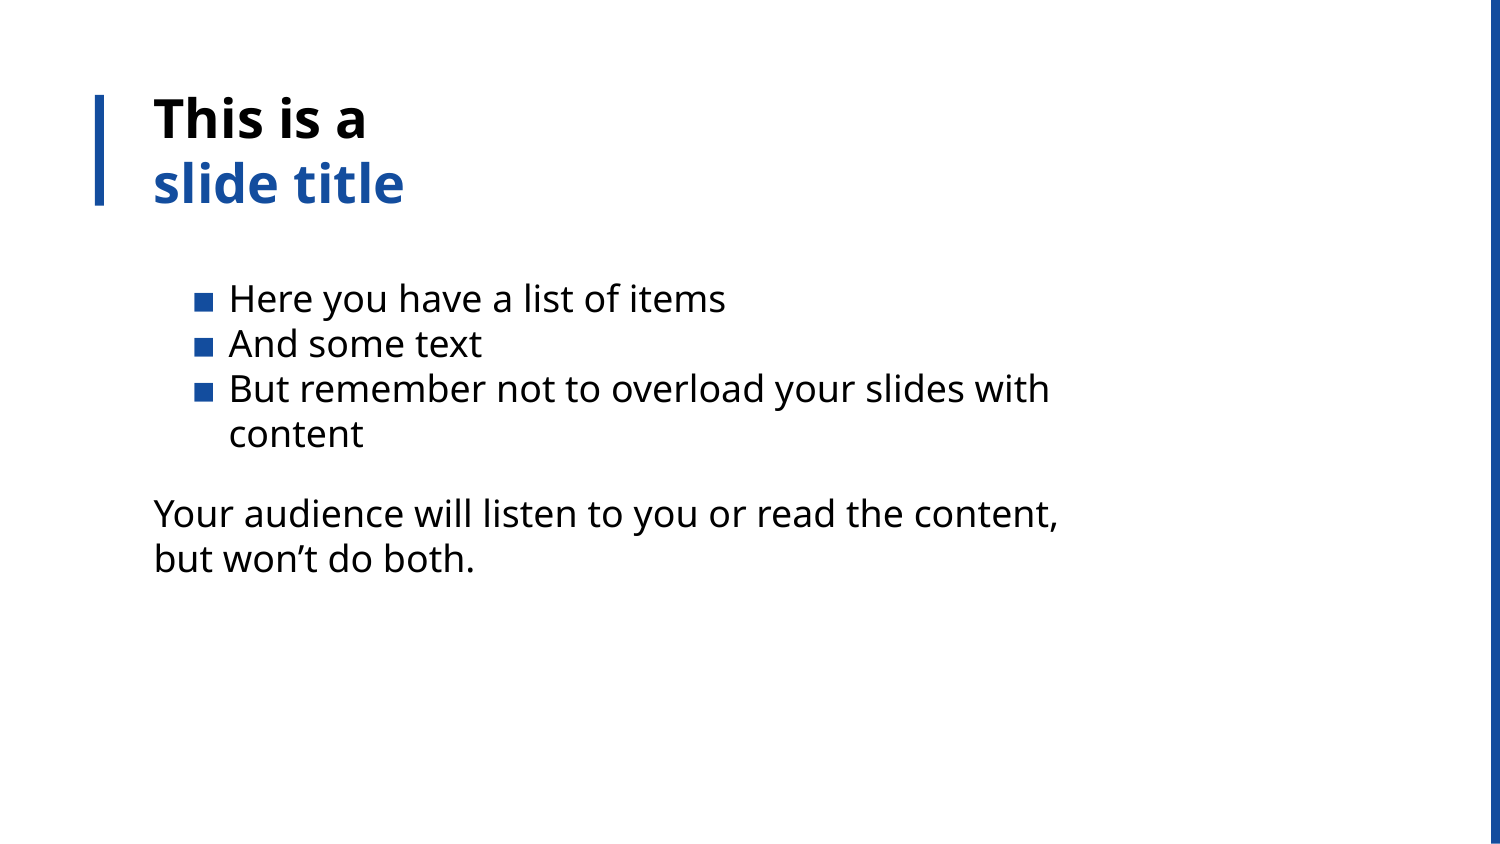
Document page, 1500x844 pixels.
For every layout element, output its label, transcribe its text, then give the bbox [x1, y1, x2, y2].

title This is a slide title [138, 69, 668, 210]
list Here you have a list of items And some text But remember not to overload your slides with content Your audience will listen to you or read the content, but won’t do both. [138, 260, 1119, 777]
